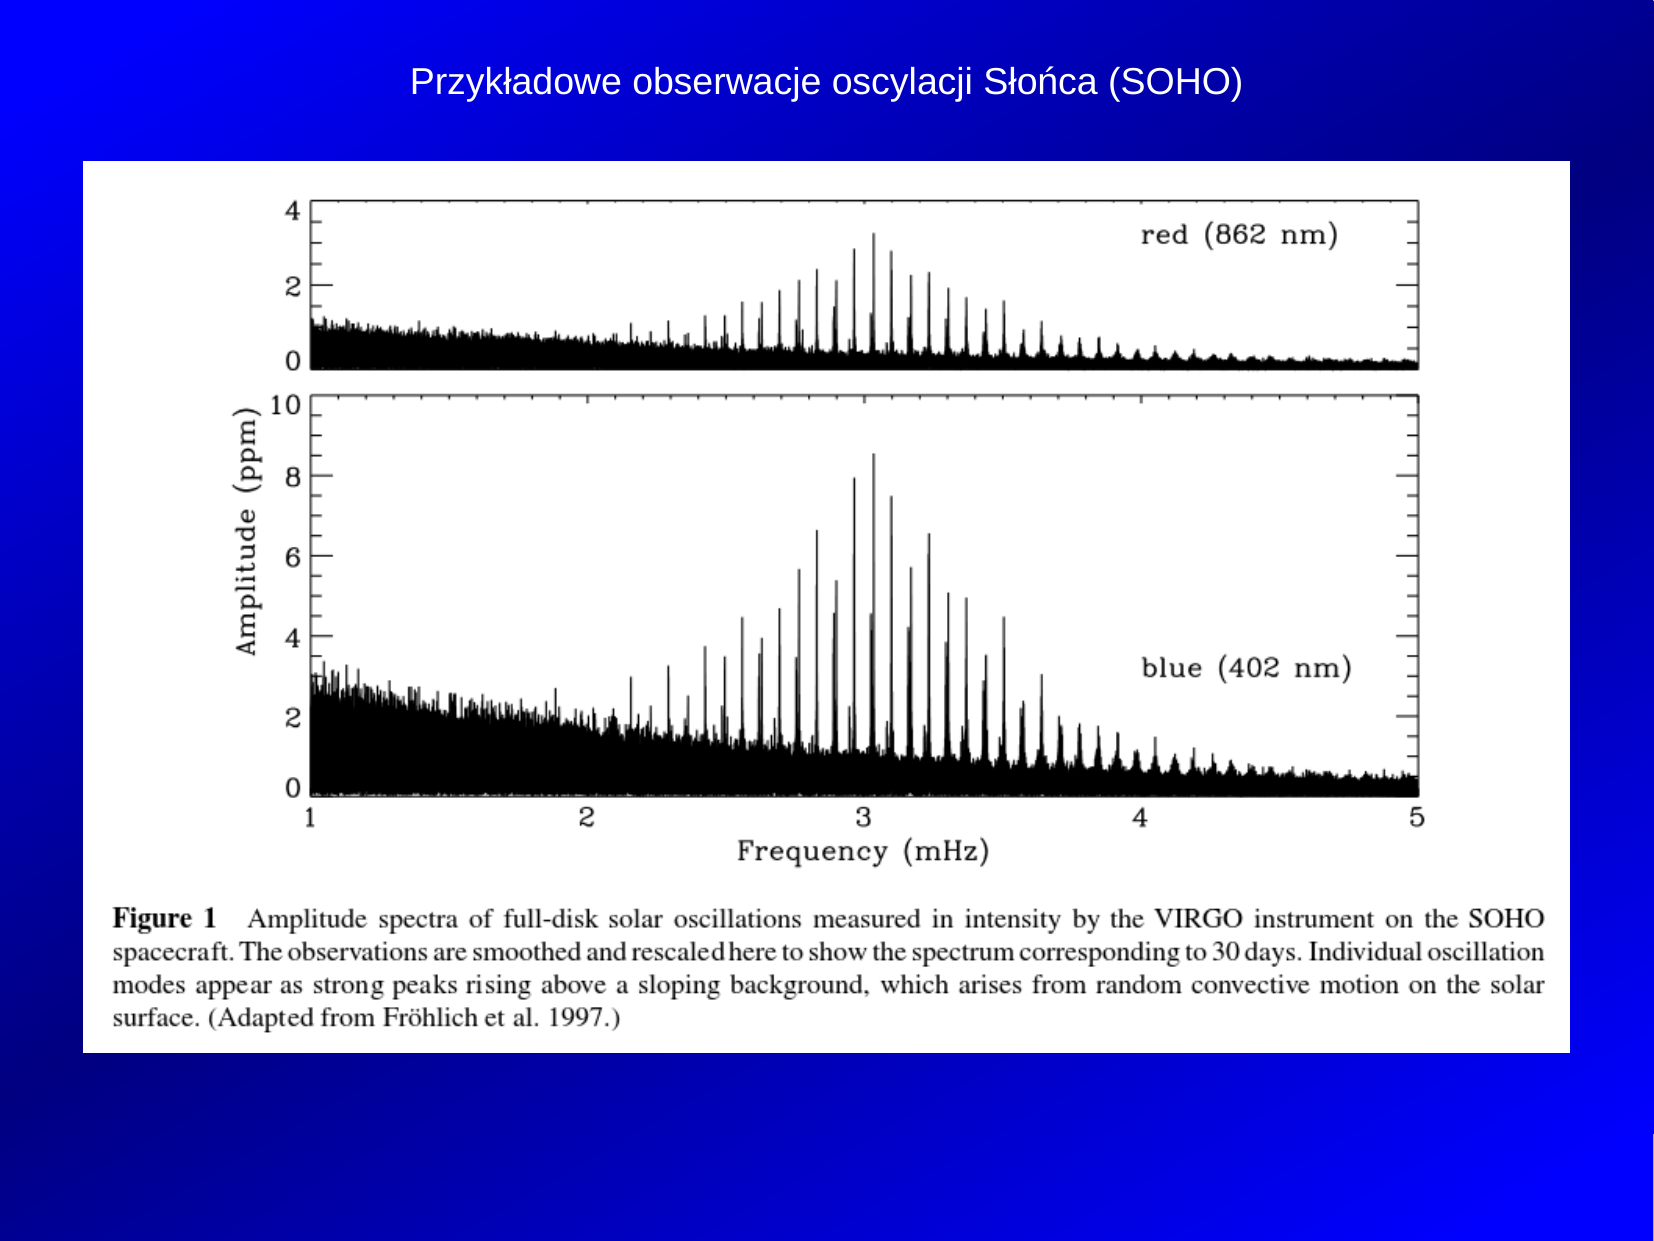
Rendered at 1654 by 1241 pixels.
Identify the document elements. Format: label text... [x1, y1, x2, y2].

text_box Przykładowe obserwacje oscylacji Słońca (SOHO) [394, 53, 1259, 110]
picture [83, 161, 1570, 1053]
